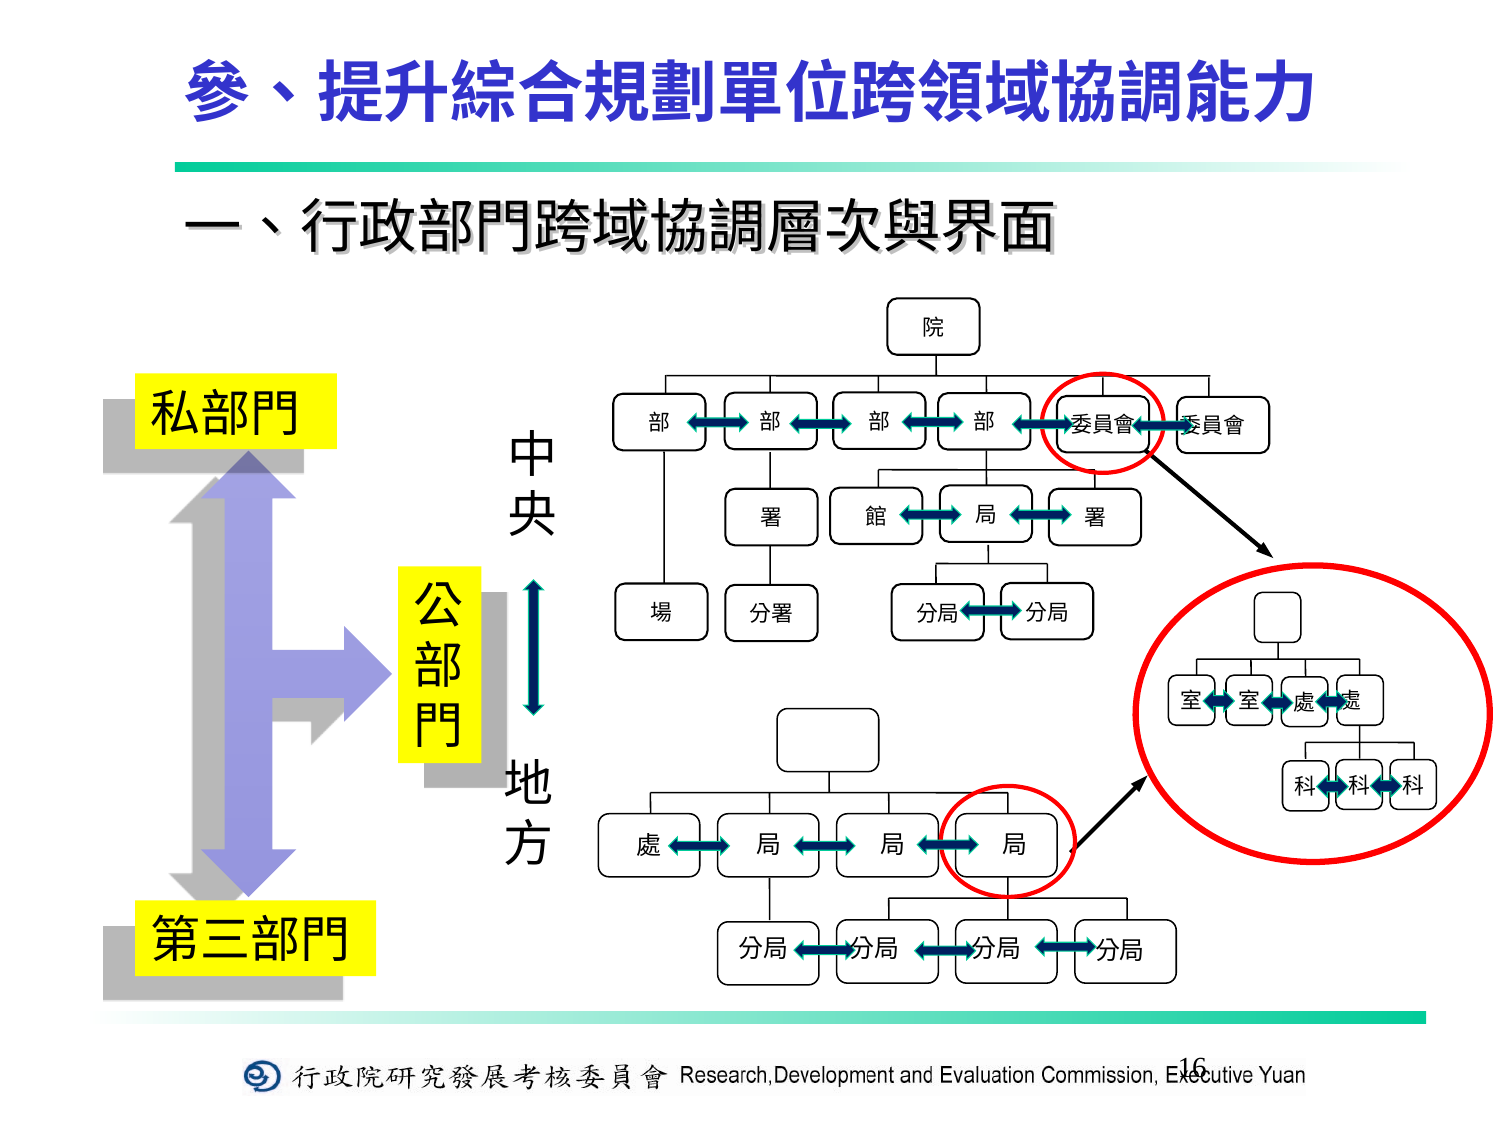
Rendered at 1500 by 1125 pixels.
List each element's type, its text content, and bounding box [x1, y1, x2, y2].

text_box [200, 450, 393, 898]
text_box 分局 [834, 924, 930, 971]
text_box 部 [613, 393, 706, 451]
text_box 室 [1168, 675, 1215, 726]
text_box 局 [741, 820, 785, 867]
text_box [819, 947, 834, 953]
text_box 科 [1282, 760, 1329, 811]
text_box [1015, 418, 1070, 429]
text_box [793, 419, 848, 429]
text_box [1052, 944, 1079, 952]
text_box [1013, 510, 1068, 521]
text_box 室 [1225, 675, 1273, 726]
text_box 委員會 [1177, 396, 1270, 454]
text_box 處 [1336, 675, 1384, 726]
text_box 參、提升綜合規劃單位跨領域協調能力 [168, 42, 1391, 139]
text_box 私部門 [135, 373, 337, 450]
text_box 公部門 [398, 566, 482, 764]
text_box 局 [939, 485, 1033, 542]
text_box [1319, 696, 1344, 709]
text_box [905, 417, 960, 427]
text_box 局 [865, 820, 909, 867]
text_box 場 [615, 583, 708, 641]
text_box [528, 583, 539, 712]
text_box 院 [887, 298, 980, 355]
text_box [1206, 695, 1231, 707]
text_box 局 [986, 820, 1030, 867]
text_box [1373, 778, 1398, 794]
text_box 第三部門 [135, 900, 377, 977]
text_box [903, 510, 958, 520]
text_box [963, 604, 1019, 617]
text_box 科 [1335, 759, 1383, 810]
text_box 中央 [492, 414, 569, 551]
text_box 分局 [891, 584, 984, 641]
text_box 部 [724, 392, 817, 450]
text_box [797, 841, 852, 851]
text_box 處 [1281, 676, 1328, 727]
text_box [930, 946, 955, 956]
text_box [690, 416, 746, 428]
text_box 科 [1390, 759, 1437, 810]
text_box 分局 [723, 924, 819, 971]
text_box [1162, 1040, 1476, 1116]
text_box [672, 842, 726, 850]
text_box 處 [621, 822, 665, 868]
text_box 館 [830, 487, 923, 545]
text_box 分局 [1079, 927, 1176, 973]
text_box [920, 839, 975, 851]
text_box [1265, 697, 1290, 709]
text_box 分局 [955, 924, 1052, 971]
text_box 部 [938, 393, 1031, 450]
text_box 分署 [725, 584, 818, 642]
text_box 委員會 [1056, 396, 1150, 453]
text_box 署 [1048, 488, 1142, 546]
text_box [1319, 780, 1345, 793]
text_box 部 [833, 392, 926, 449]
text_box 地方 [489, 744, 566, 881]
text_box 分局 [1000, 582, 1094, 640]
text_box 一、行政部門跨域協調層次與界面 [168, 181, 1473, 267]
text_box [1135, 420, 1190, 431]
text_box 署 [725, 488, 818, 546]
